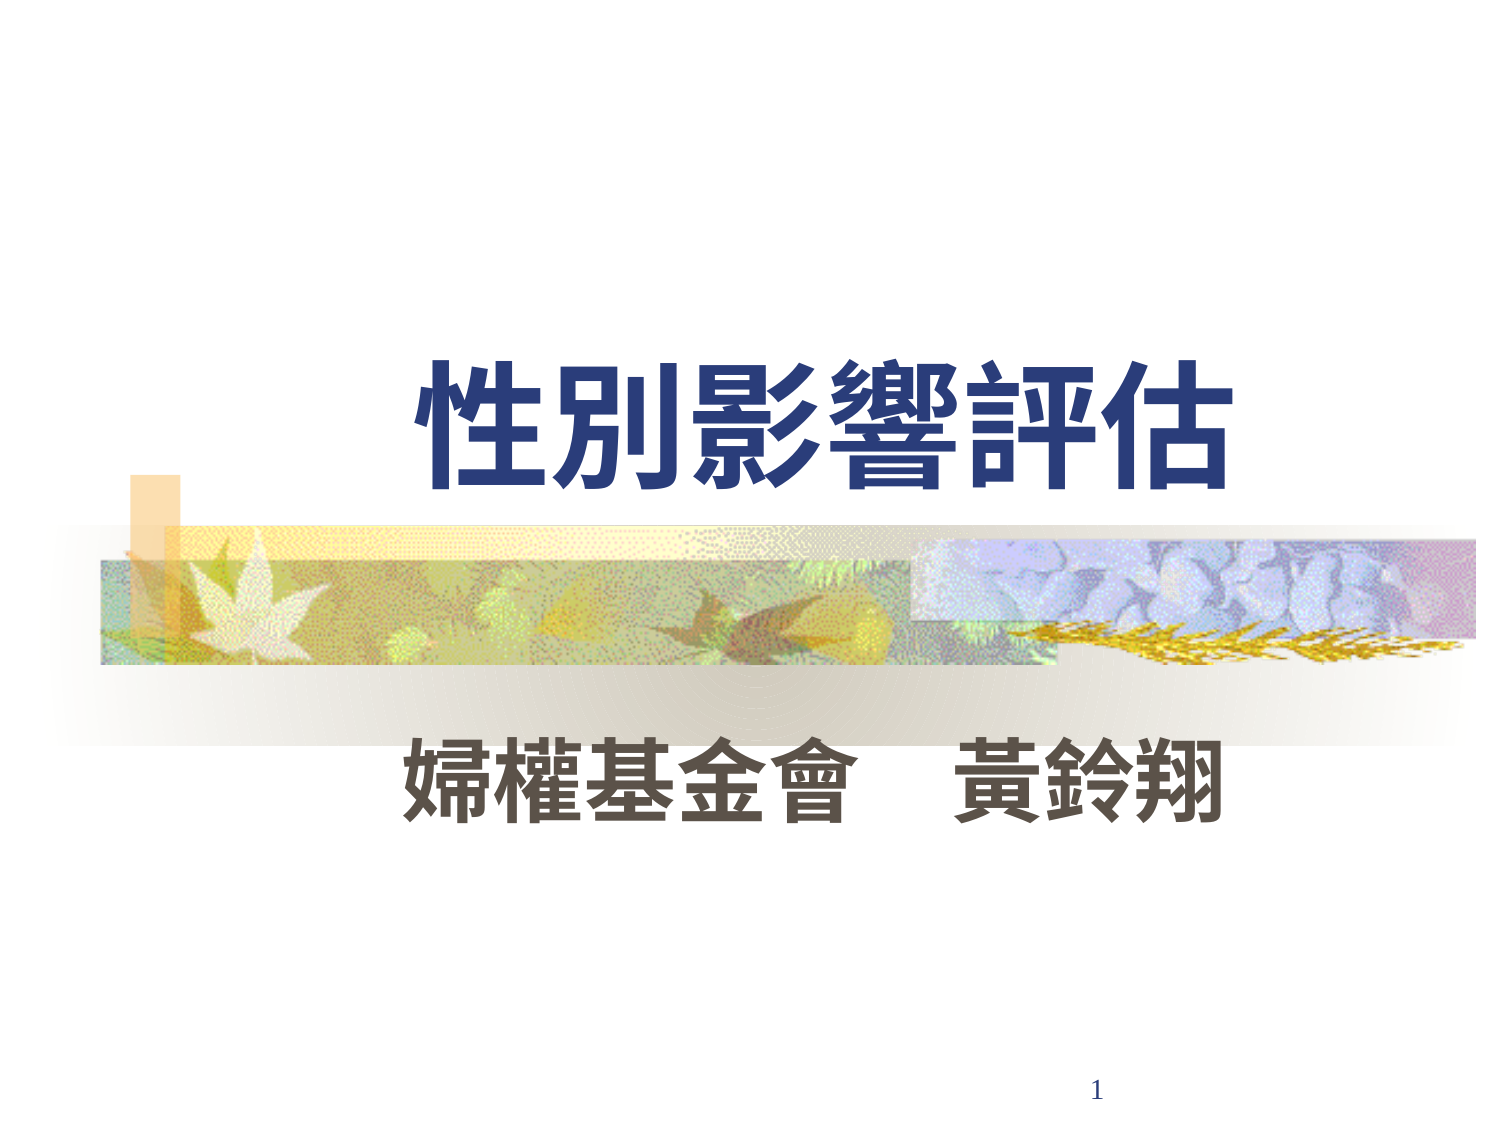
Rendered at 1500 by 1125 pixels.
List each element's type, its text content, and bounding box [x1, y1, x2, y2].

subtitle 婦權基金會 黃鈴翔 [289, 716, 1340, 942]
text_box [1074, 1037, 1388, 1113]
title 性別影響評估 [187, 324, 1463, 513]
